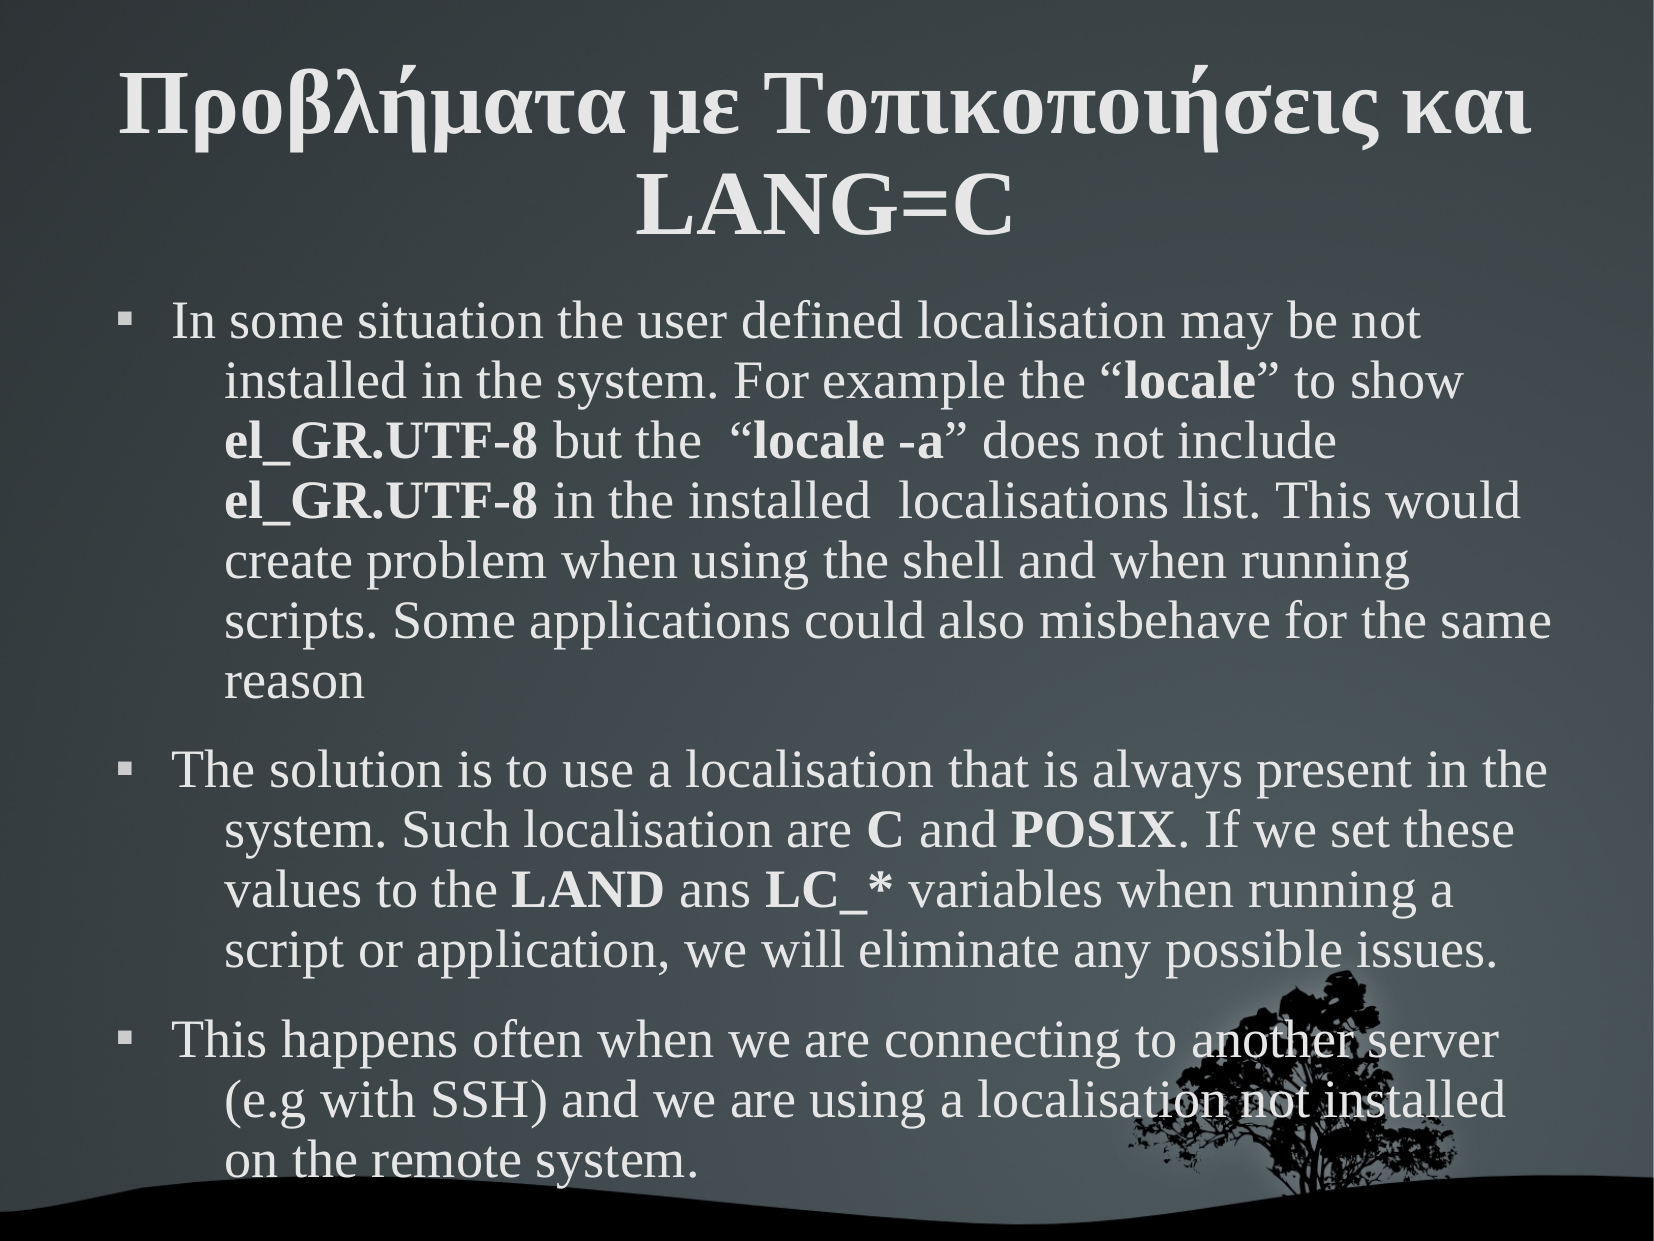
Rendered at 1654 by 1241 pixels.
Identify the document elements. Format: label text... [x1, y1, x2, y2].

list In some situation the user defined localisation may be not installed in the system. For example the “locale” to show el_GR.UTF-8 but the “locale -a” does not include el_GR.UTF-8 in the installed localisations list. This would create problem when using the shell and when running scripts. Some applications could also misbehave for the same reason The solution is to use a localisation that is always present in the system. Such localisation are C and POSIX. If we set these values to the LAND ans LC_* variables when running a script or application, we will eliminate any possible issues. This happens often when we are connecting to another server (e.g with SSH) and we are using a localisation not installed on the remote system. [82, 290, 1571, 1204]
picture [0, 0, 1654, 1241]
title Προβλήματα με Τοπικοποιήσεις και LANG=C [82, 33, 1571, 273]
